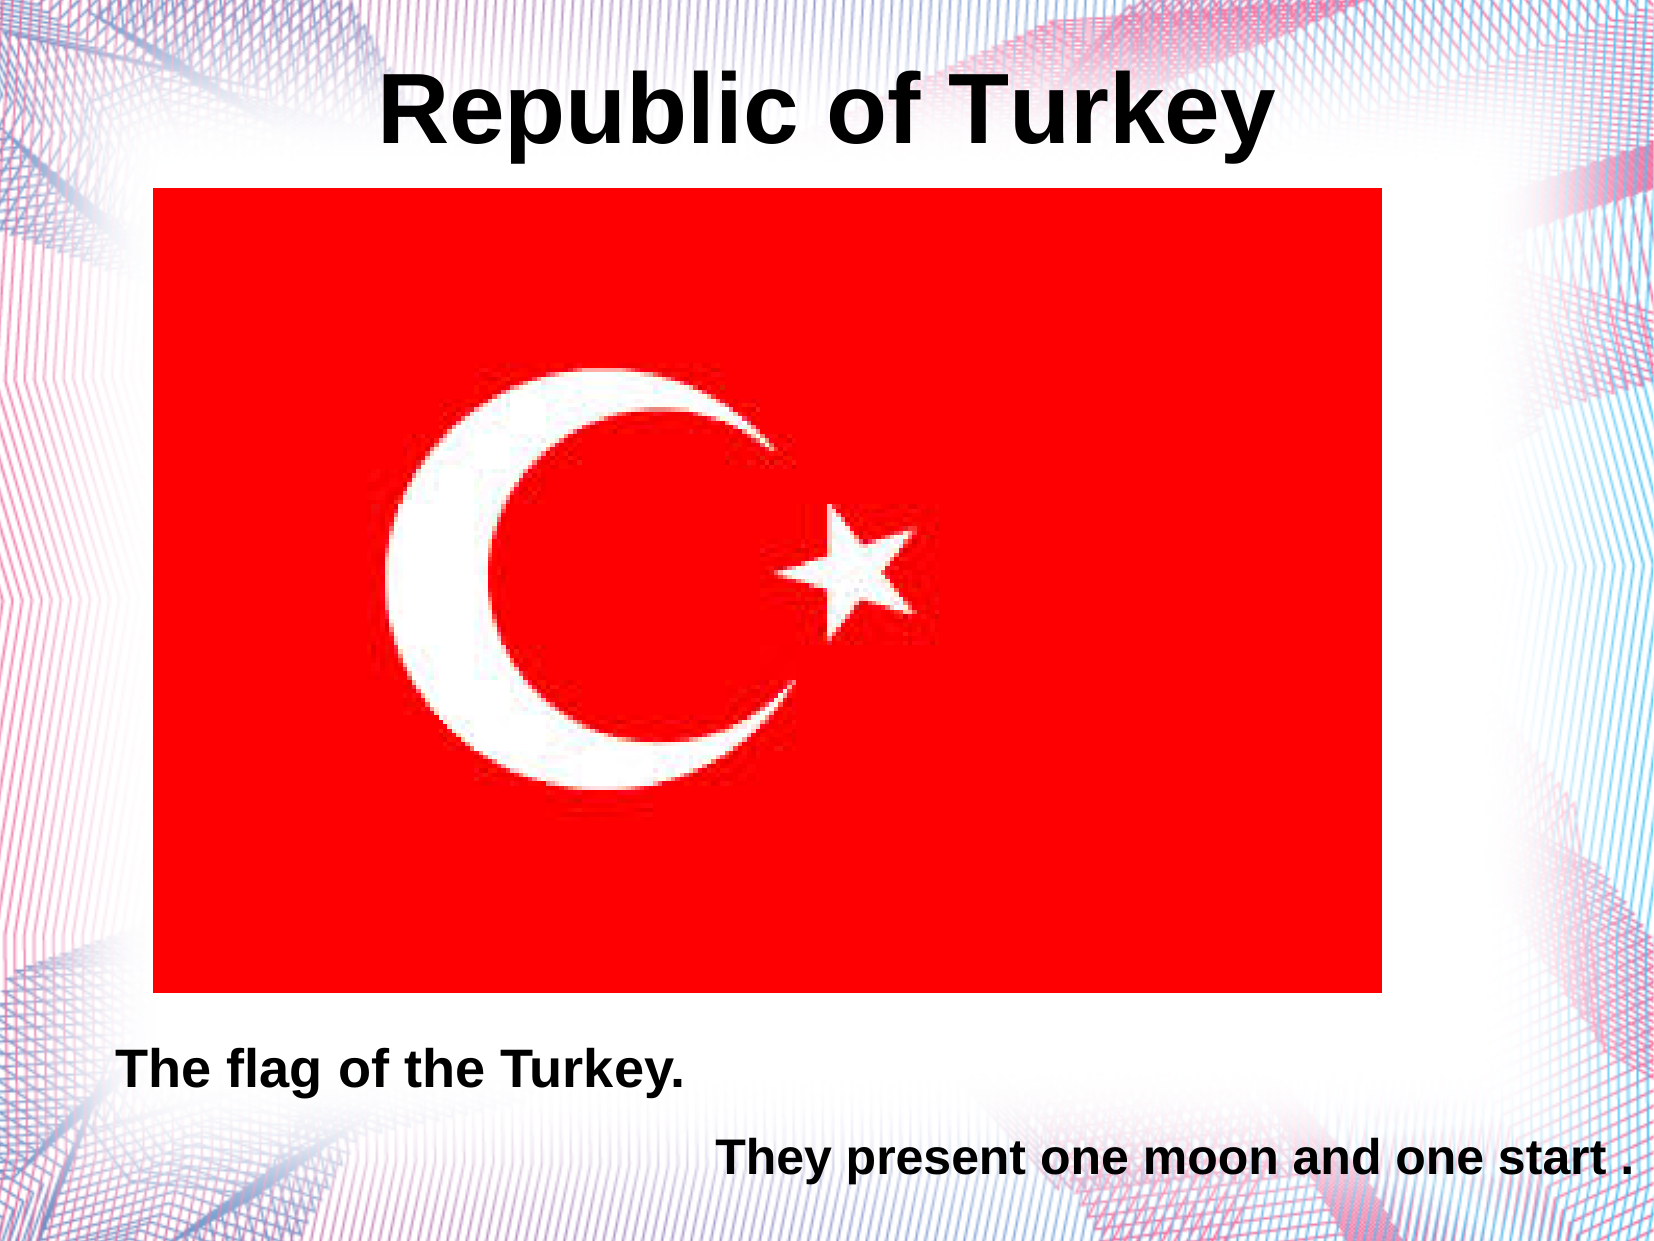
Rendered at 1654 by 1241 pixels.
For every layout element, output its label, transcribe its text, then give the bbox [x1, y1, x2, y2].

picture [0, 0, 1654, 1241]
title Republic of Turkey [82, 5, 1571, 213]
text_box They present one moon and one start . [700, 1122, 1650, 1194]
text_box The flag of the Turkey. [35, 1027, 839, 1123]
